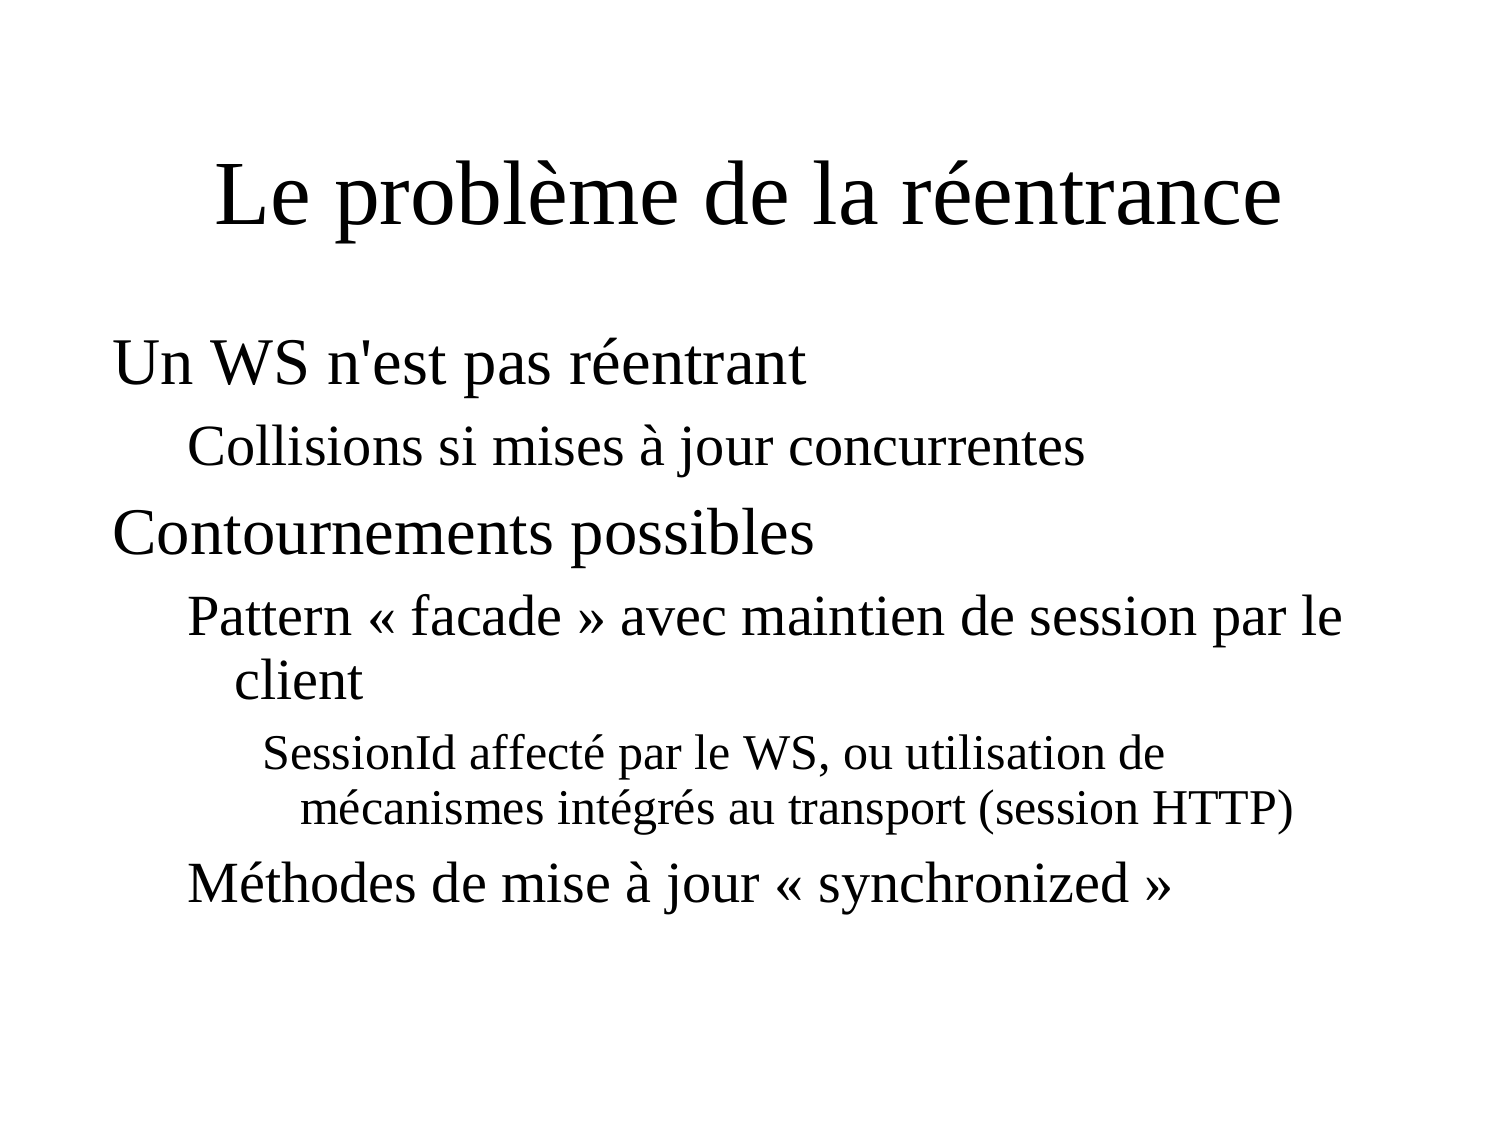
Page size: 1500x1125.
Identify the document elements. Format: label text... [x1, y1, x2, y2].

title Le problème de la réentrance [112, 107, 1388, 281]
list Un WS n'est pas réentrant Collisions si mises à jour concurrentes Contournements possibles Pattern « facade » avec maintien de session par le client SessionId affecté par le WS, ou utilisation de mécanismes intégrés au transport (session HTTP) Méthodes de mise à jour « synchronized » [112, 324, 1388, 986]
